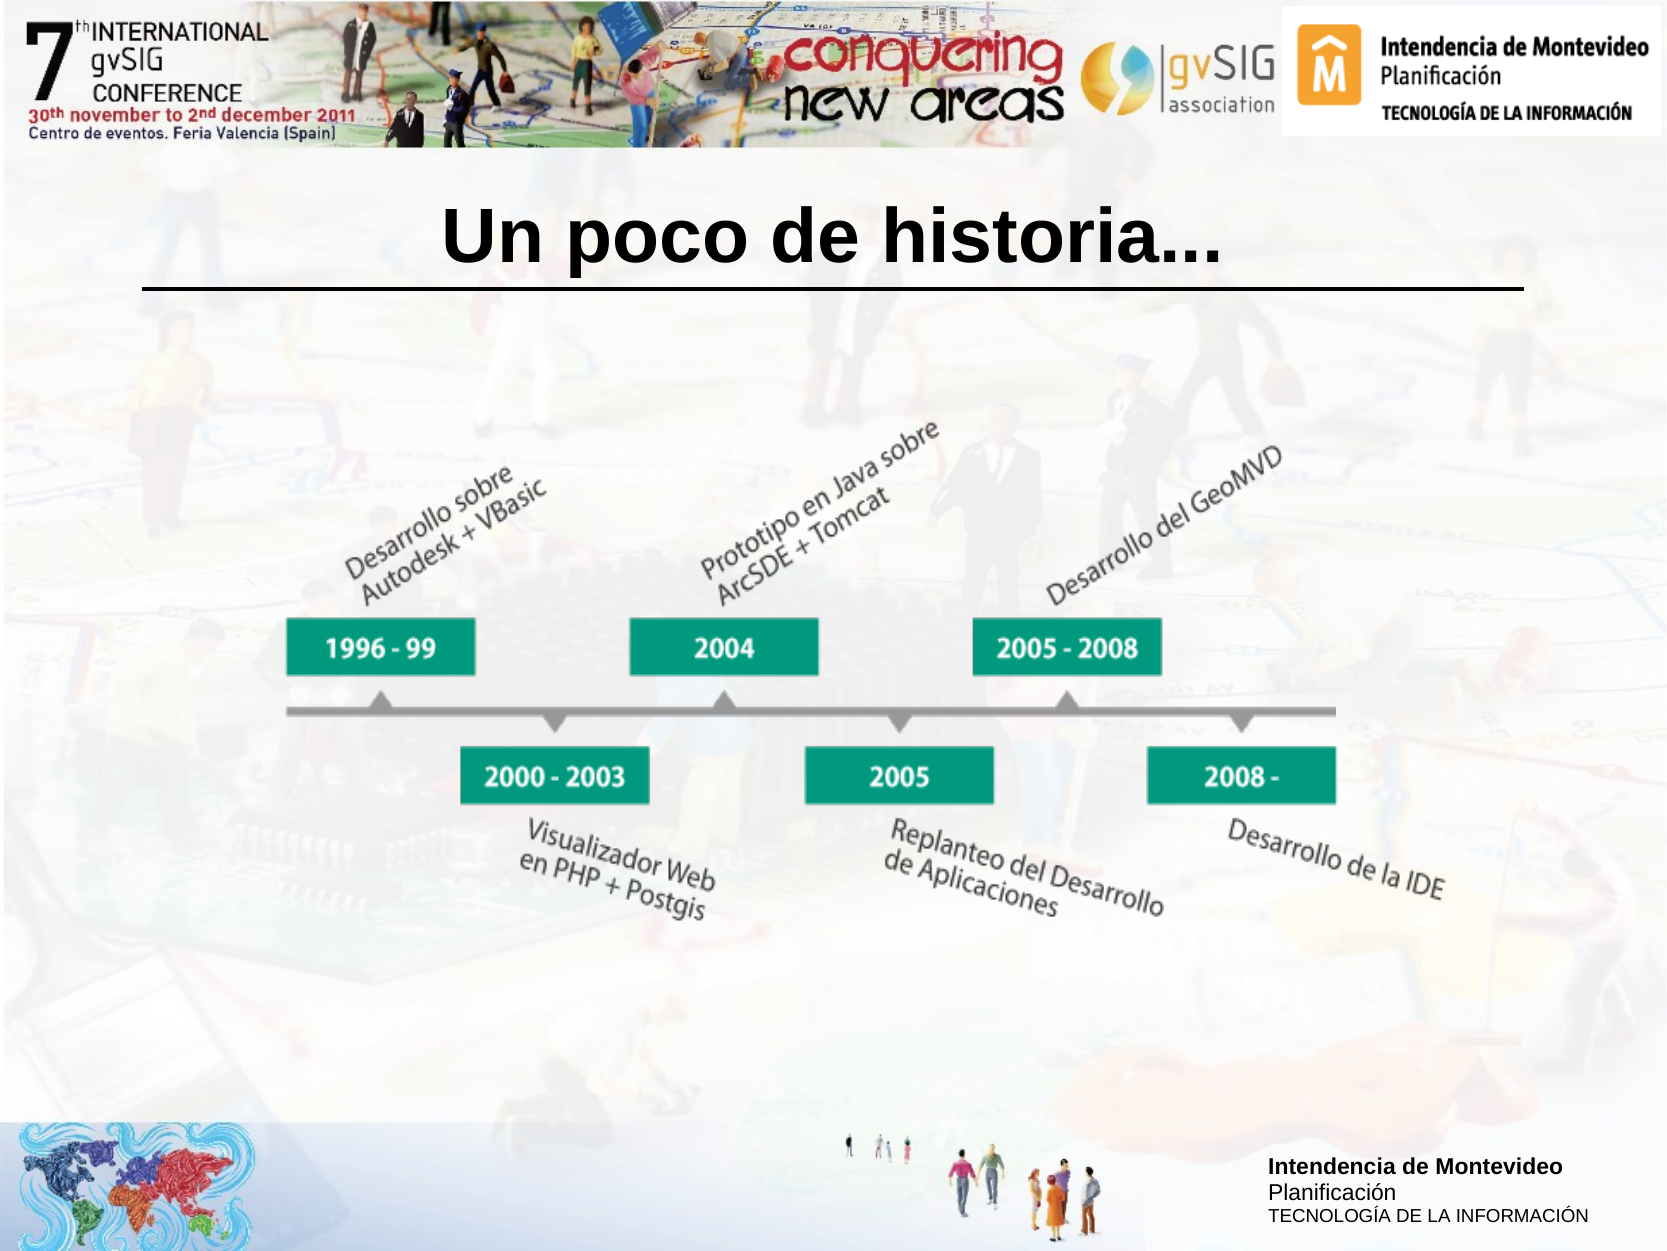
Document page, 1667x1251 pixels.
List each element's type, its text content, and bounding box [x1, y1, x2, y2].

picture [0, 0, 1667, 1251]
title Un poco de historia... [124, 188, 1542, 284]
